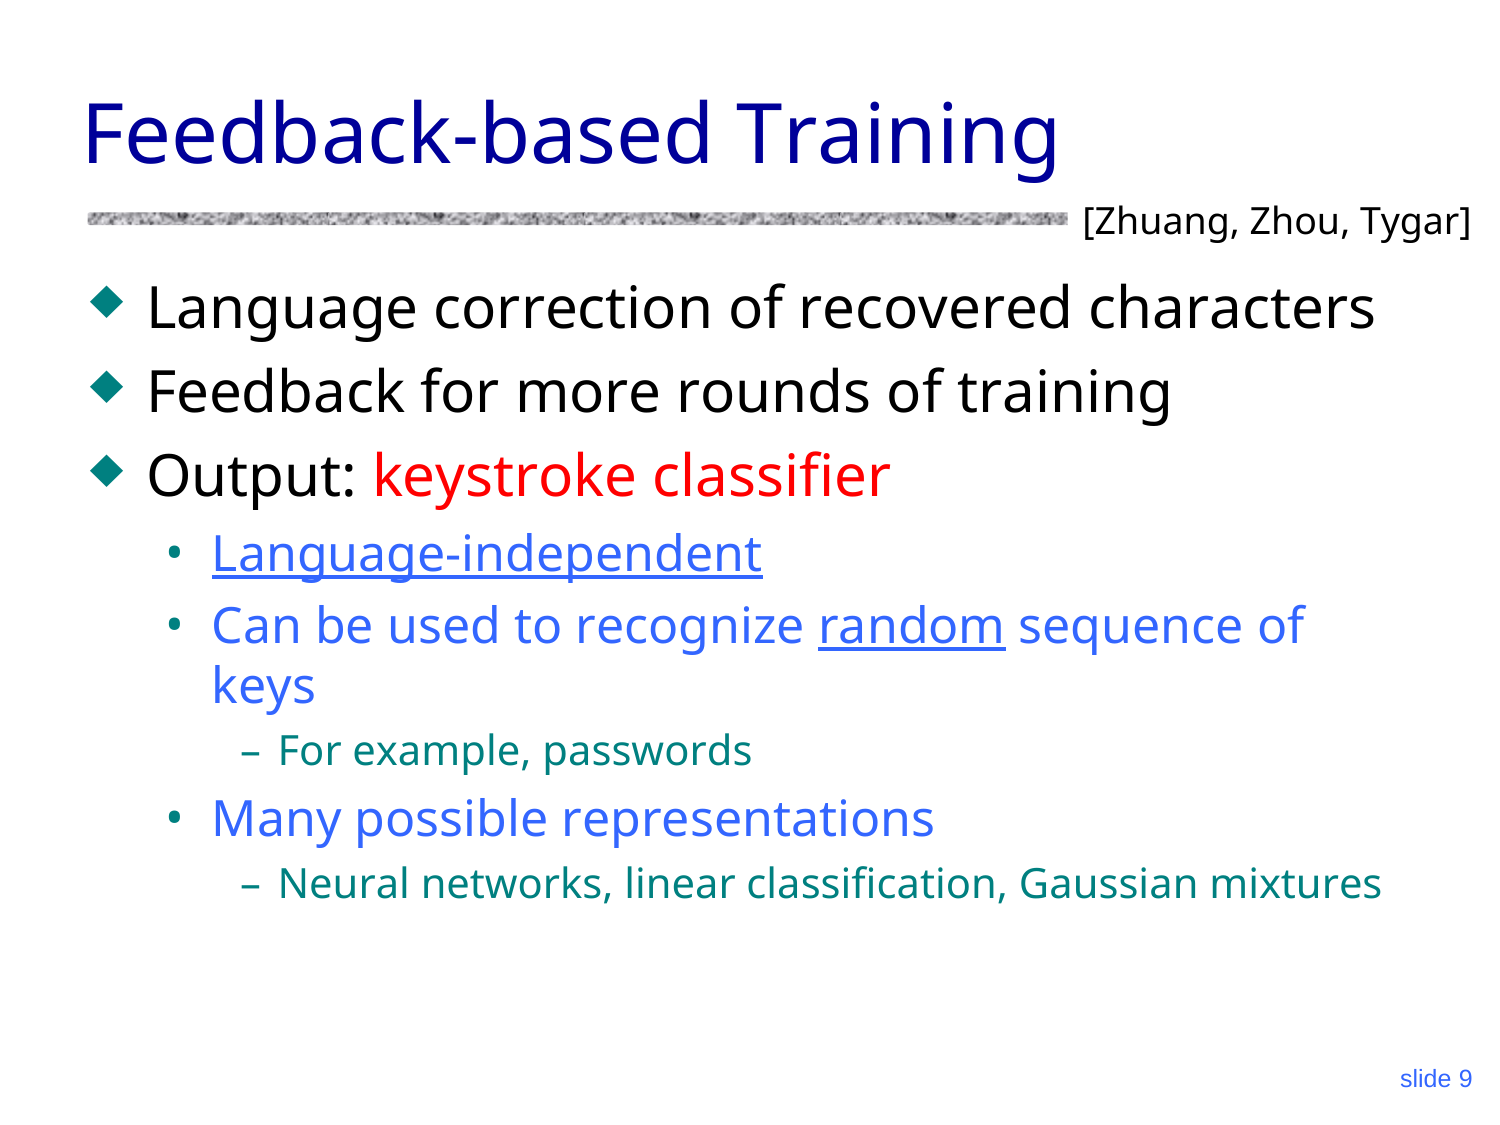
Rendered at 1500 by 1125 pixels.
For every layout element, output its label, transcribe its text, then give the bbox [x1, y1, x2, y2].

picture [87, 212, 1067, 226]
title Feedback-based Training [66, 37, 1342, 188]
list Language correction of recovered characters Feedback for more rounds of training Output: keystroke classifier Language-independent Can be used to recognize random sequence of keys For example, passwords Many possible representations Neural networks, linear classification, Gaussian mixtures [74, 262, 1417, 994]
text_box [Zhuang, Zhou, Tygar] [1067, 189, 1487, 250]
text_box slide <number> [1174, 1025, 1488, 1101]
